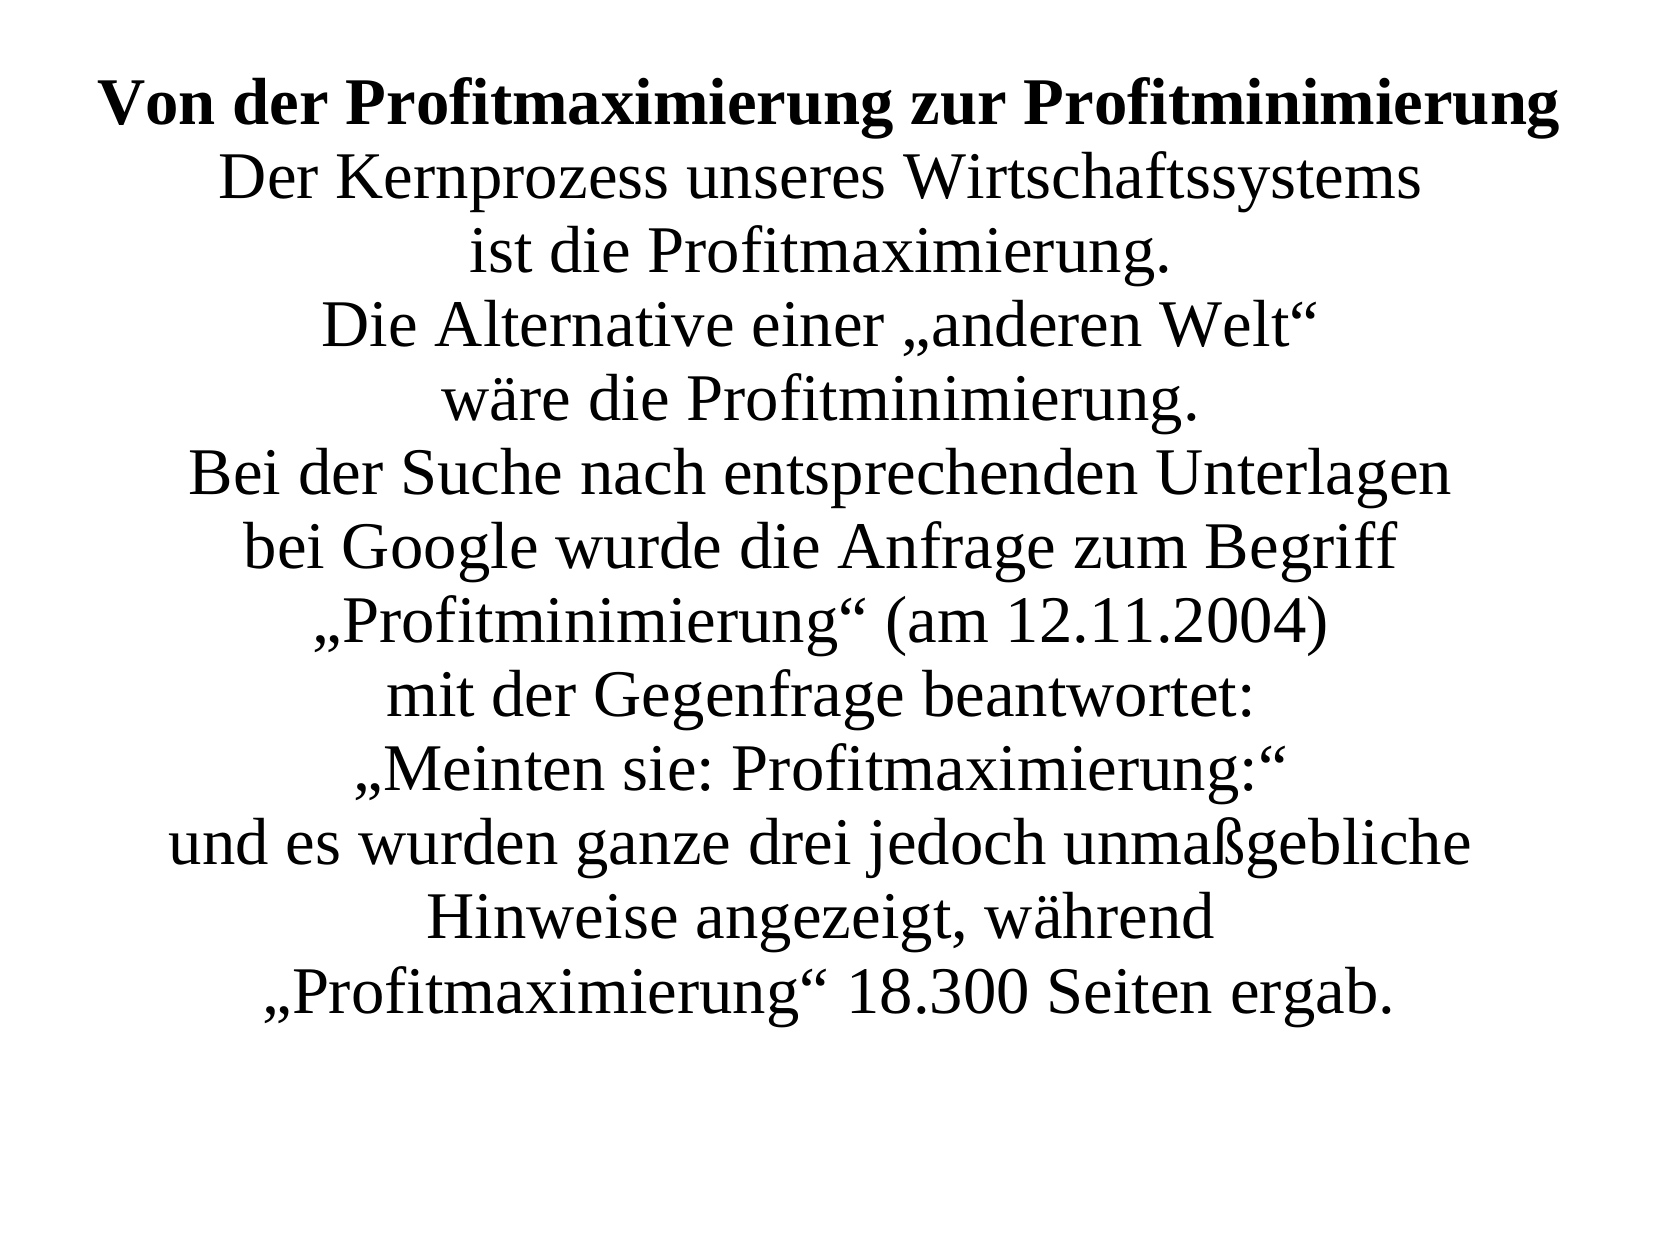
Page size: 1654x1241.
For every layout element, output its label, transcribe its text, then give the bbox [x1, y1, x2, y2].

text_box Von der Profitmaximierung zur Profitminimierung Der Kernprozess unseres Wirtschaftssystems ist die Profitmaximierung. Die Alternative einer „anderen Welt“ wäre die Profitminimierung. Bei der Suche nach entsprechenden Unterlagen bei Google wurde die Anfrage zum Begriff „Profitminimierung“ (am 12.11.2004) mit der Gegenfrage beantwortet: „Meinten sie: Profitmaximierung:“ und es wurden ganze drei jedoch unmaßgebliche Hinweise angezeigt, während „Profitmaximierung“ 18.300 Seiten ergab. [97, 64, 1563, 1122]
